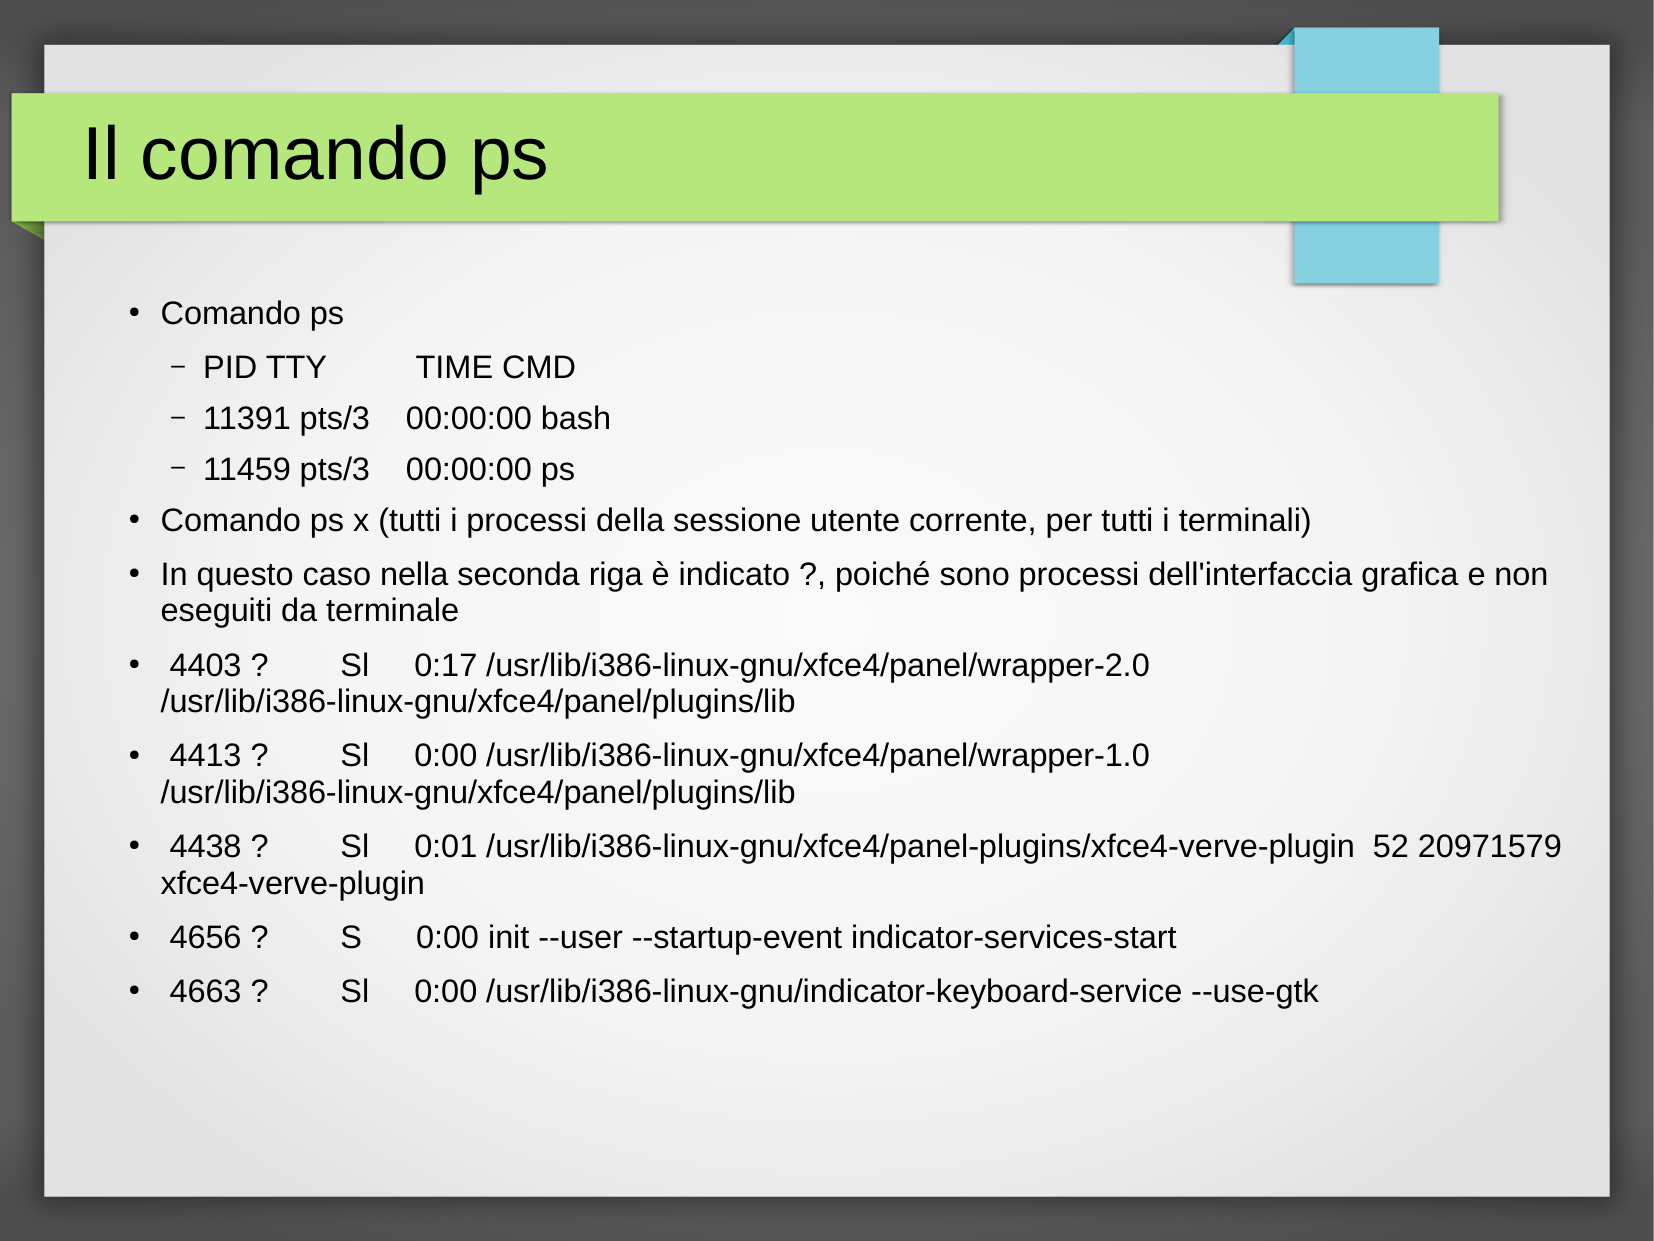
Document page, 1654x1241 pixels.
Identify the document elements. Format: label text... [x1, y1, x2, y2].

picture [0, 0, 1654, 1241]
list Comando ps PID TTY TIME CMD 11391 pts/3 00:00:00 bash 11459 pts/3 00:00:00 ps Comando ps x (tutti i processi della sessione utente corrente, per tutti i terminali) In questo caso nella seconda riga è indicato ?, poiché sono processi dell'interfaccia grafica e non eseguiti da terminale 4403 ? Sl 0:17 /usr/lib/i386-linux-gnu/xfce4/panel/wrapper-2.0 /usr/lib/i386-linux-gnu/xfce4/panel/plugins/lib 4413 ? Sl 0:00 /usr/lib/i386-linux-gnu/xfce4/panel/wrapper-1.0 /usr/lib/i386-linux-gnu/xfce4/panel/plugins/lib 4438 ? Sl 0:01 /usr/lib/i386-linux-gnu/xfce4/panel-plugins/xfce4-verve-plugin 52 20971579 xfce4-verve-plugin 4656 ? S 0:00 init --user --startup-event indicator-services-start 4663 ? Sl 0:00 /usr/lib/i386-linux-gnu/indicator-keyboard-service --use-gtk [118, 295, 1607, 1015]
title Il comando ps [82, 94, 1264, 213]
